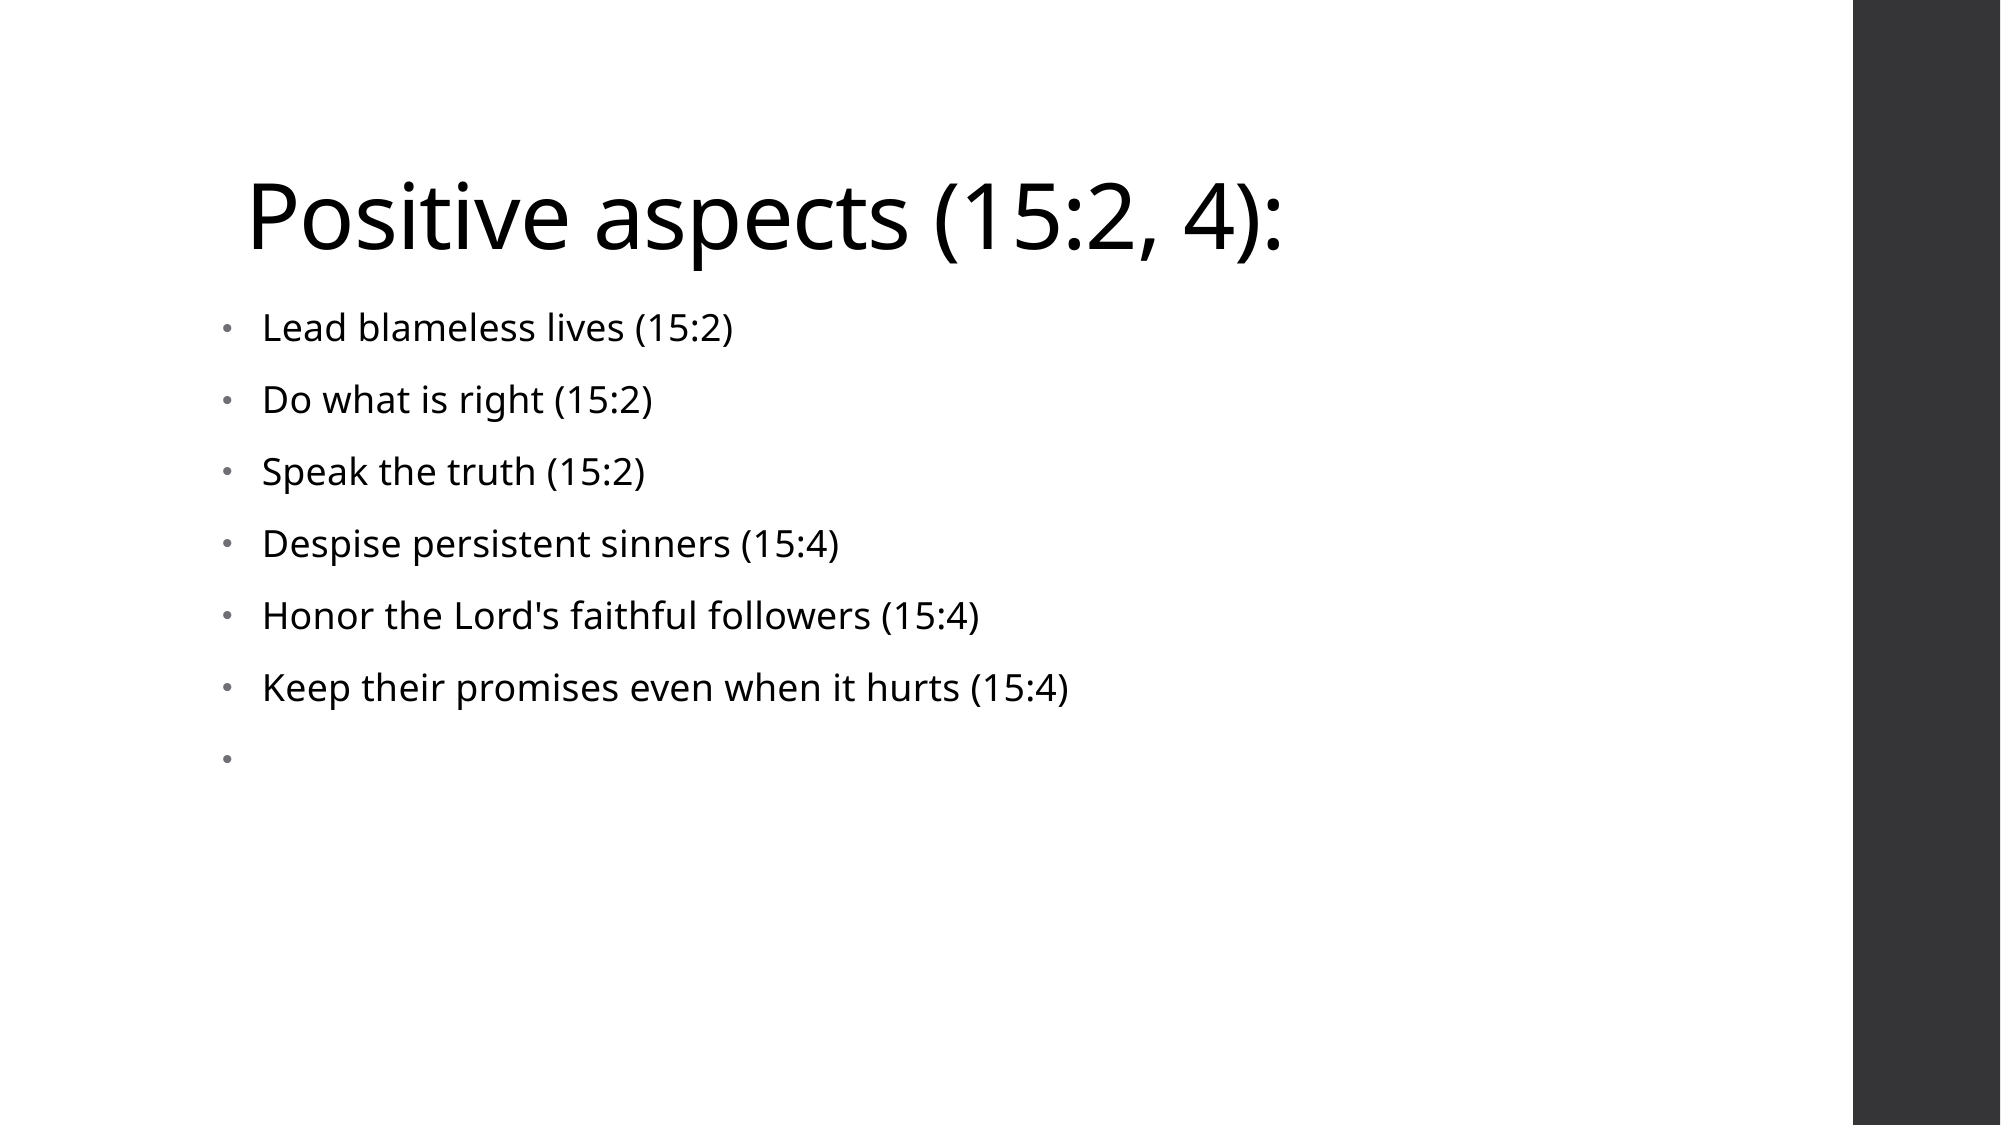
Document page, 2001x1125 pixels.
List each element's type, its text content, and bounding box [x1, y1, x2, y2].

list Lead blameless lives (15:2) Do what is right (15:2) Speak the truth (15:2) Despise persistent sinners (15:4) Honor the Lord's faithful followers (15:4) Keep their promises even when it hurts (15:4) [206, 299, 1617, 1014]
title Positive aspects (15:2, 4): [206, 60, 1797, 278]
